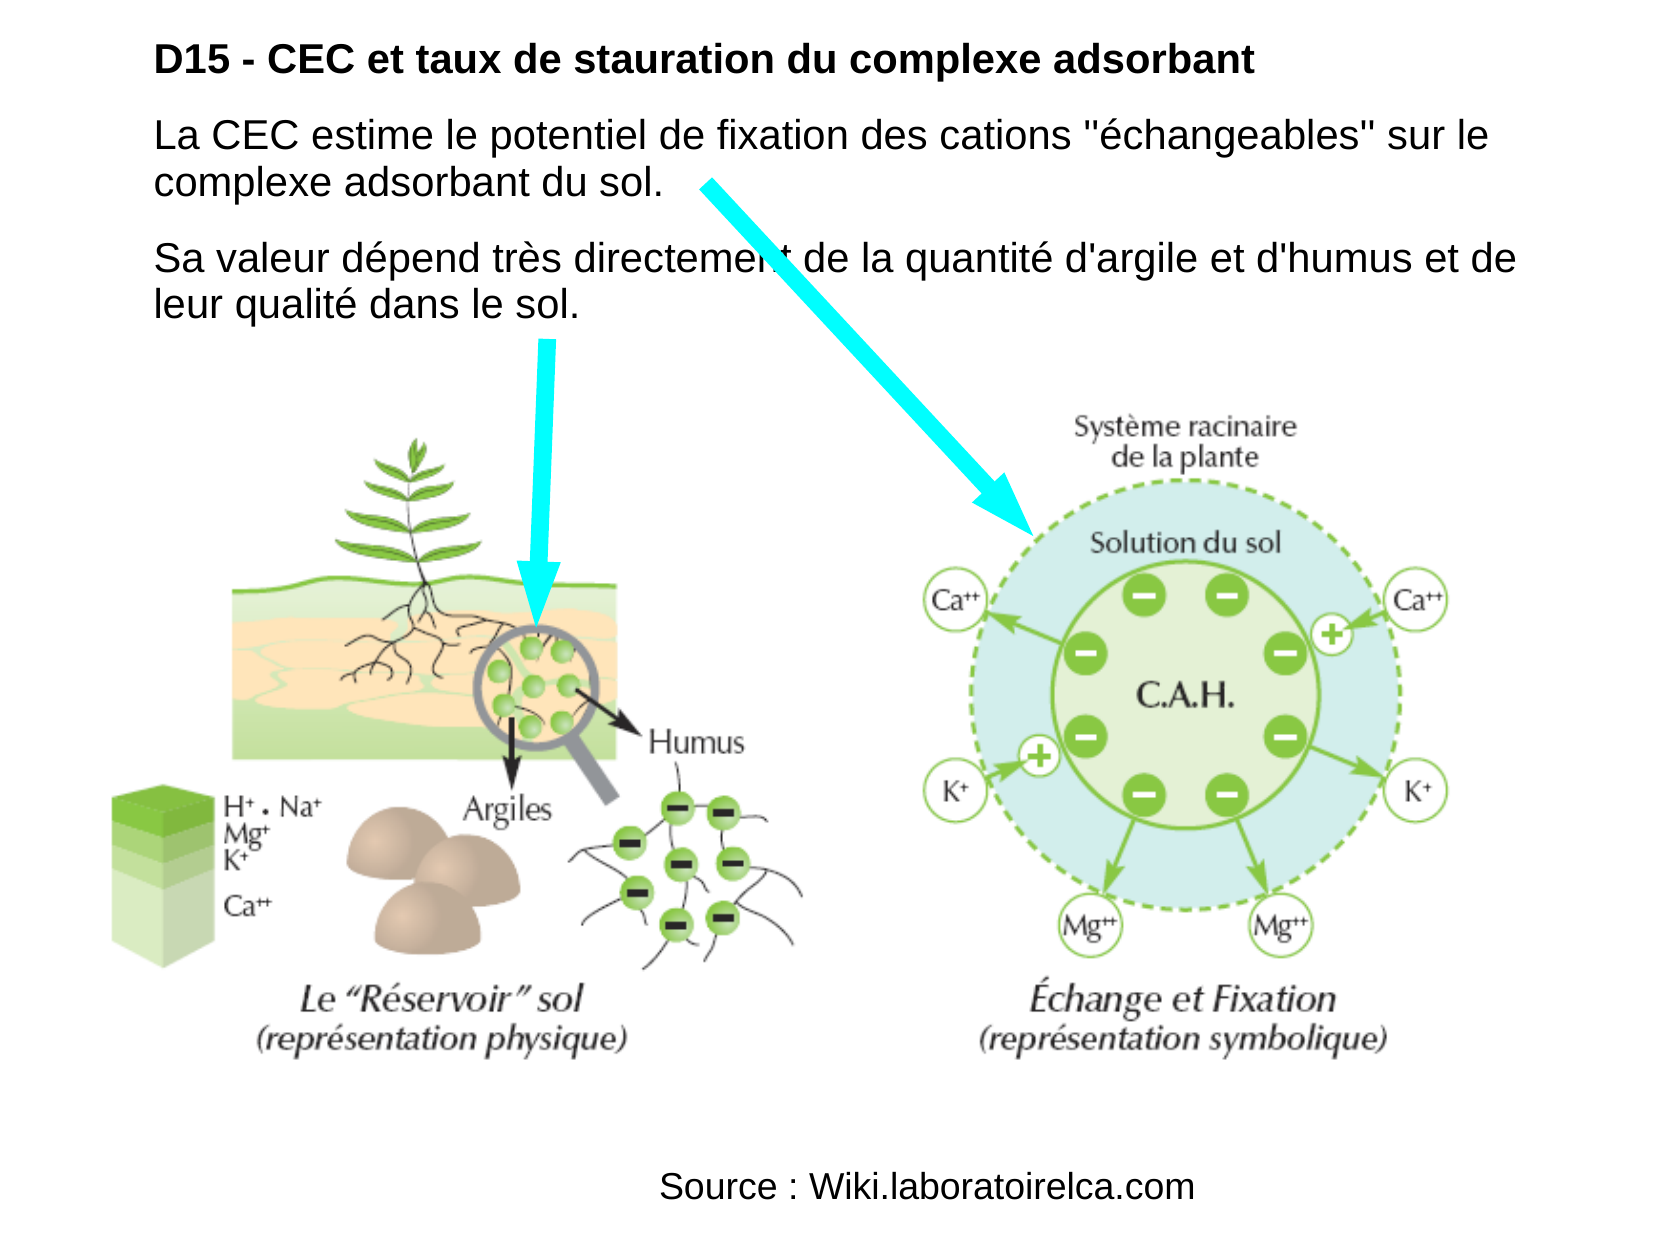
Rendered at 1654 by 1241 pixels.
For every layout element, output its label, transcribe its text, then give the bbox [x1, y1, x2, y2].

text_box Source : Wiki.laboratoirelca.com [644, 1158, 1211, 1216]
list D15 - CEC et taux de stauration du complexe adsorbant La CEC estime le potentiel de fixation des cations ''échangeables'' sur le complexe adsorbant du sol. Sa valeur dépend très directement de la quantité d'argile et d'humus et de leur qualité dans le sol. Plus la CEC d'un sol est élevée, plus il est ''capable'' de retenir des éléments minéraux utiles à la nutrition des plantes en grande quantité. [82, 36, 1538, 1010]
picture [36, 366, 1492, 1100]
